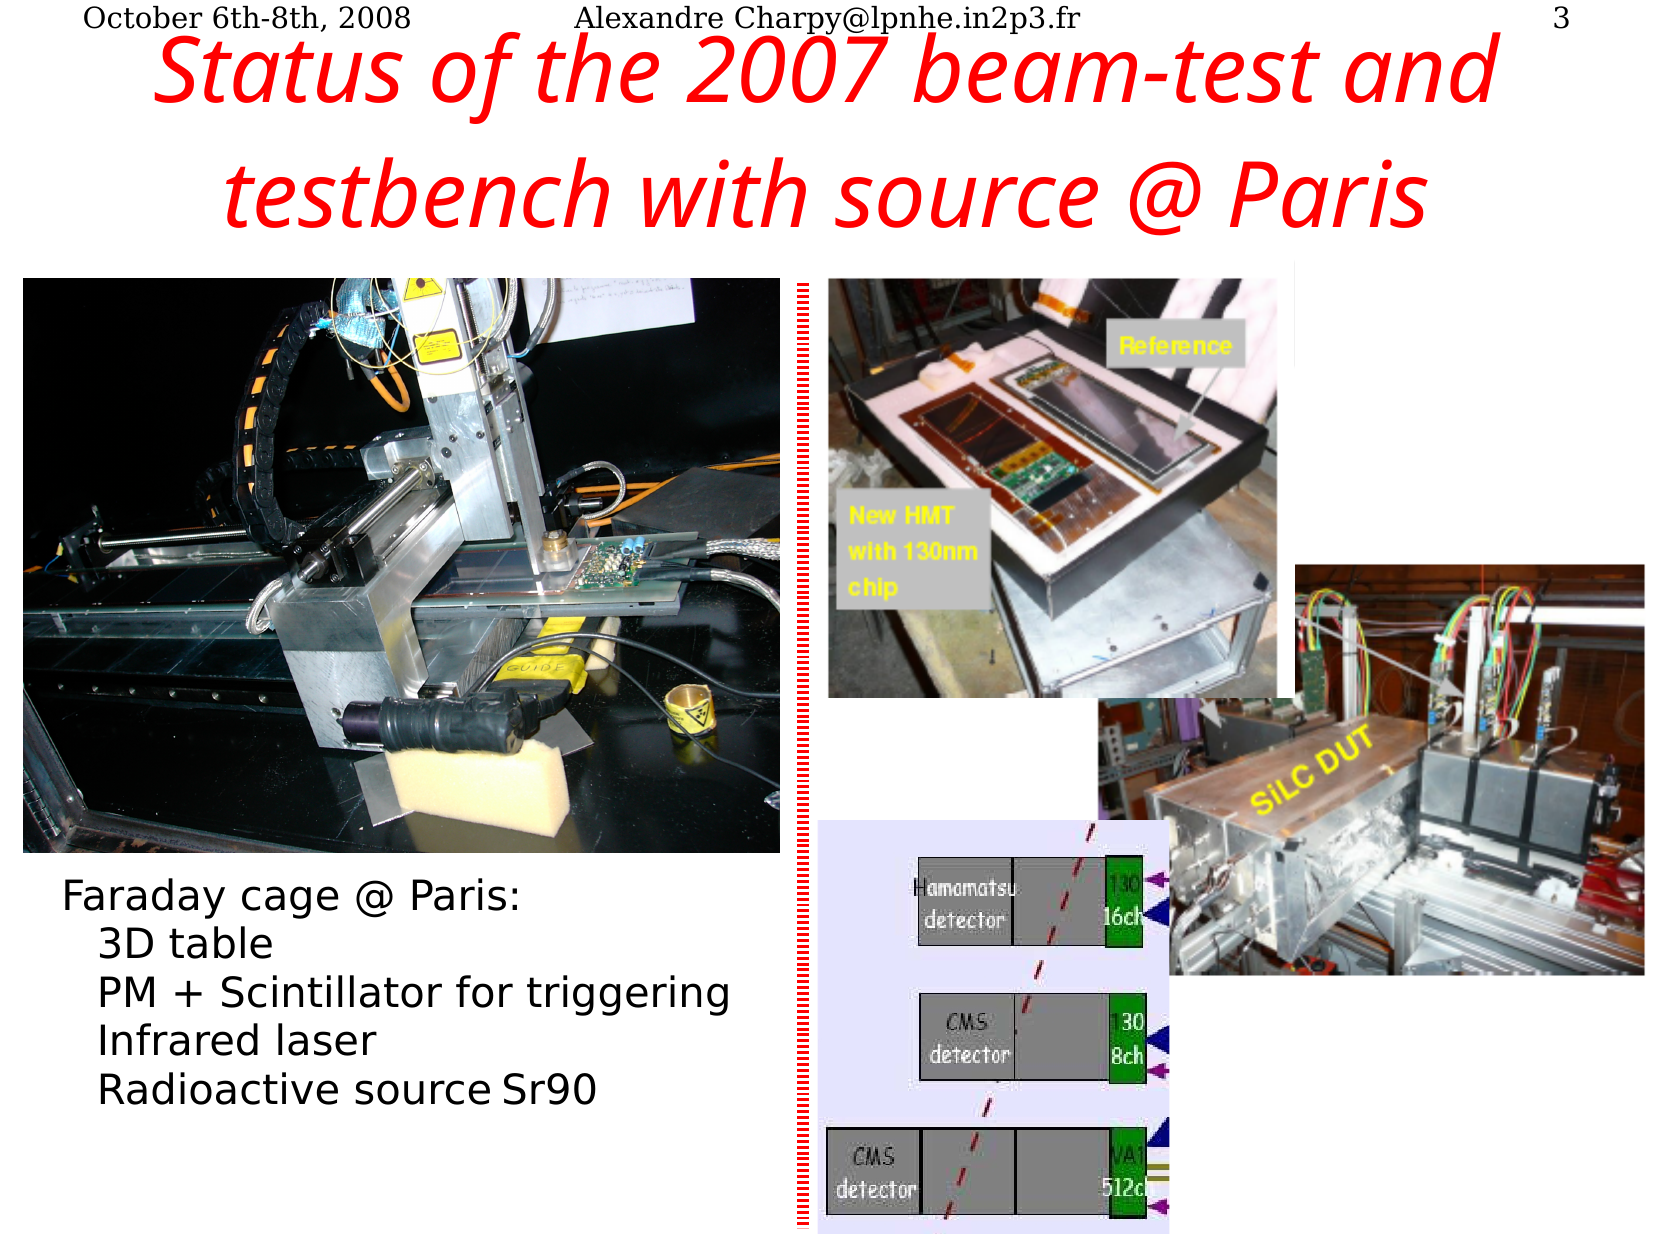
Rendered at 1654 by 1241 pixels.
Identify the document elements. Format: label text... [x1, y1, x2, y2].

title Status of the 2007 beam-test and testbench with source @ Paris [82, 18, 1571, 241]
picture [815, 257, 1654, 1234]
picture [23, 278, 780, 853]
text_box Faraday cage @ Paris: 3D table PM + Scintillator for triggering Infrared laser Radioactive source Sr90 [11, 864, 817, 1122]
